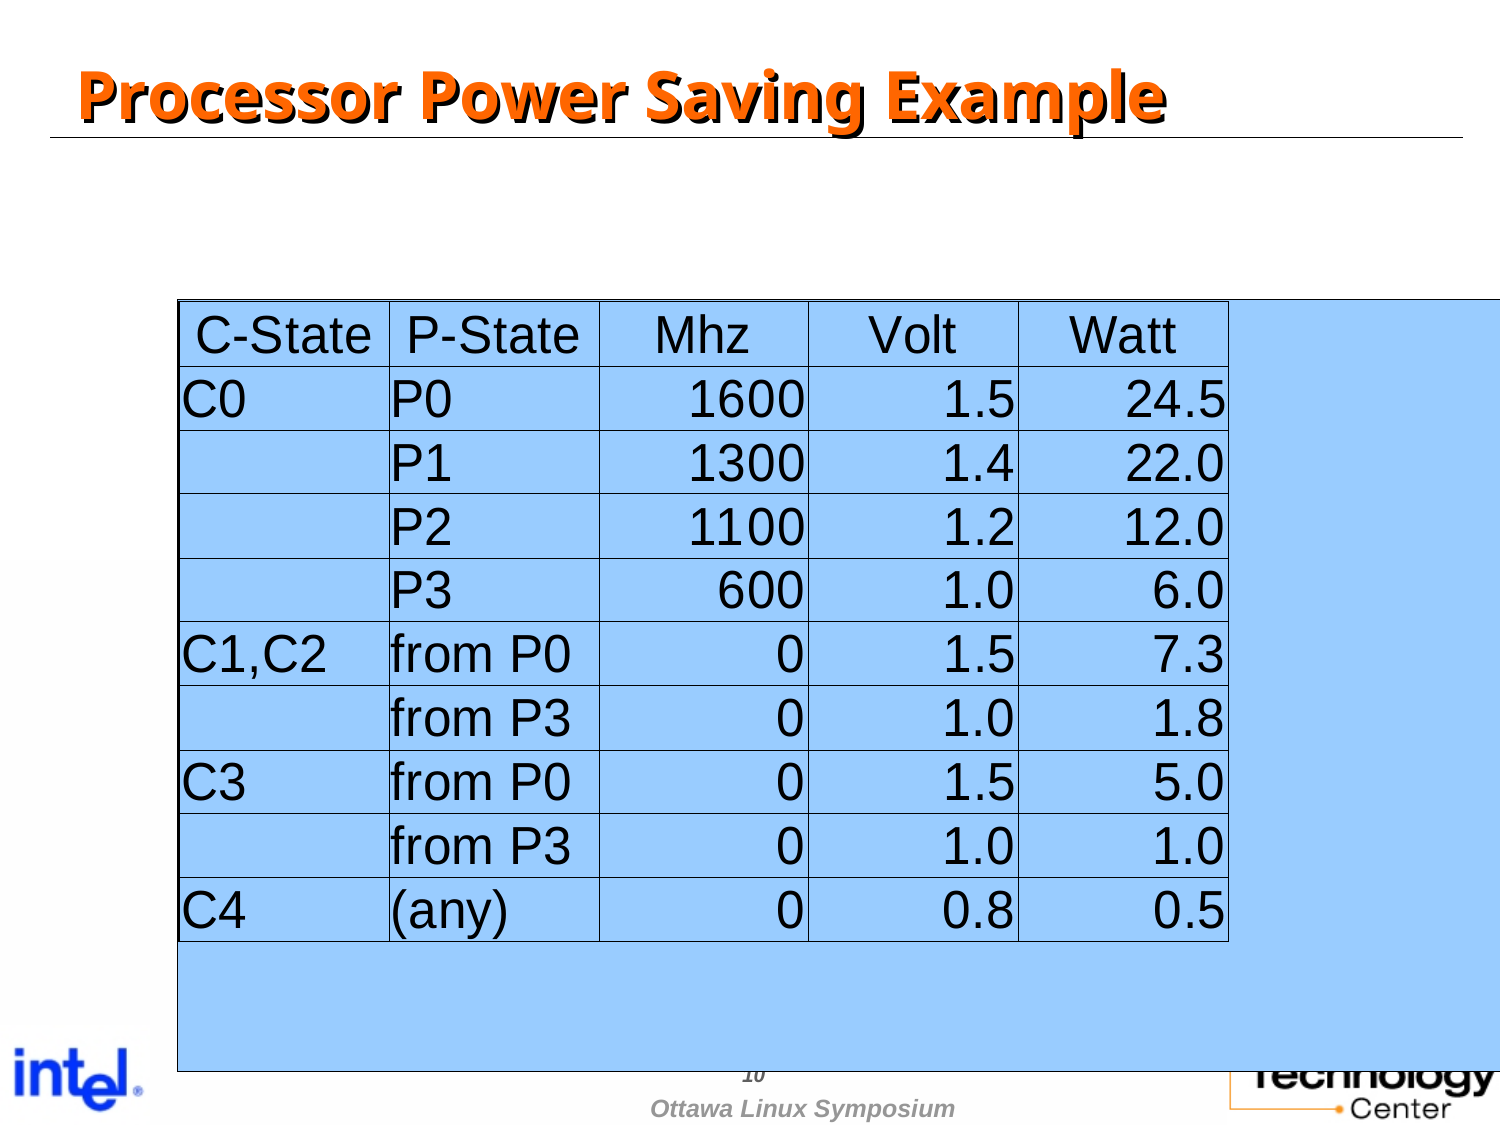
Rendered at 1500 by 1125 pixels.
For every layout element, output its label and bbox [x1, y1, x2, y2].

picture [1227, 1072, 1500, 1125]
picture [0, 1025, 150, 1125]
